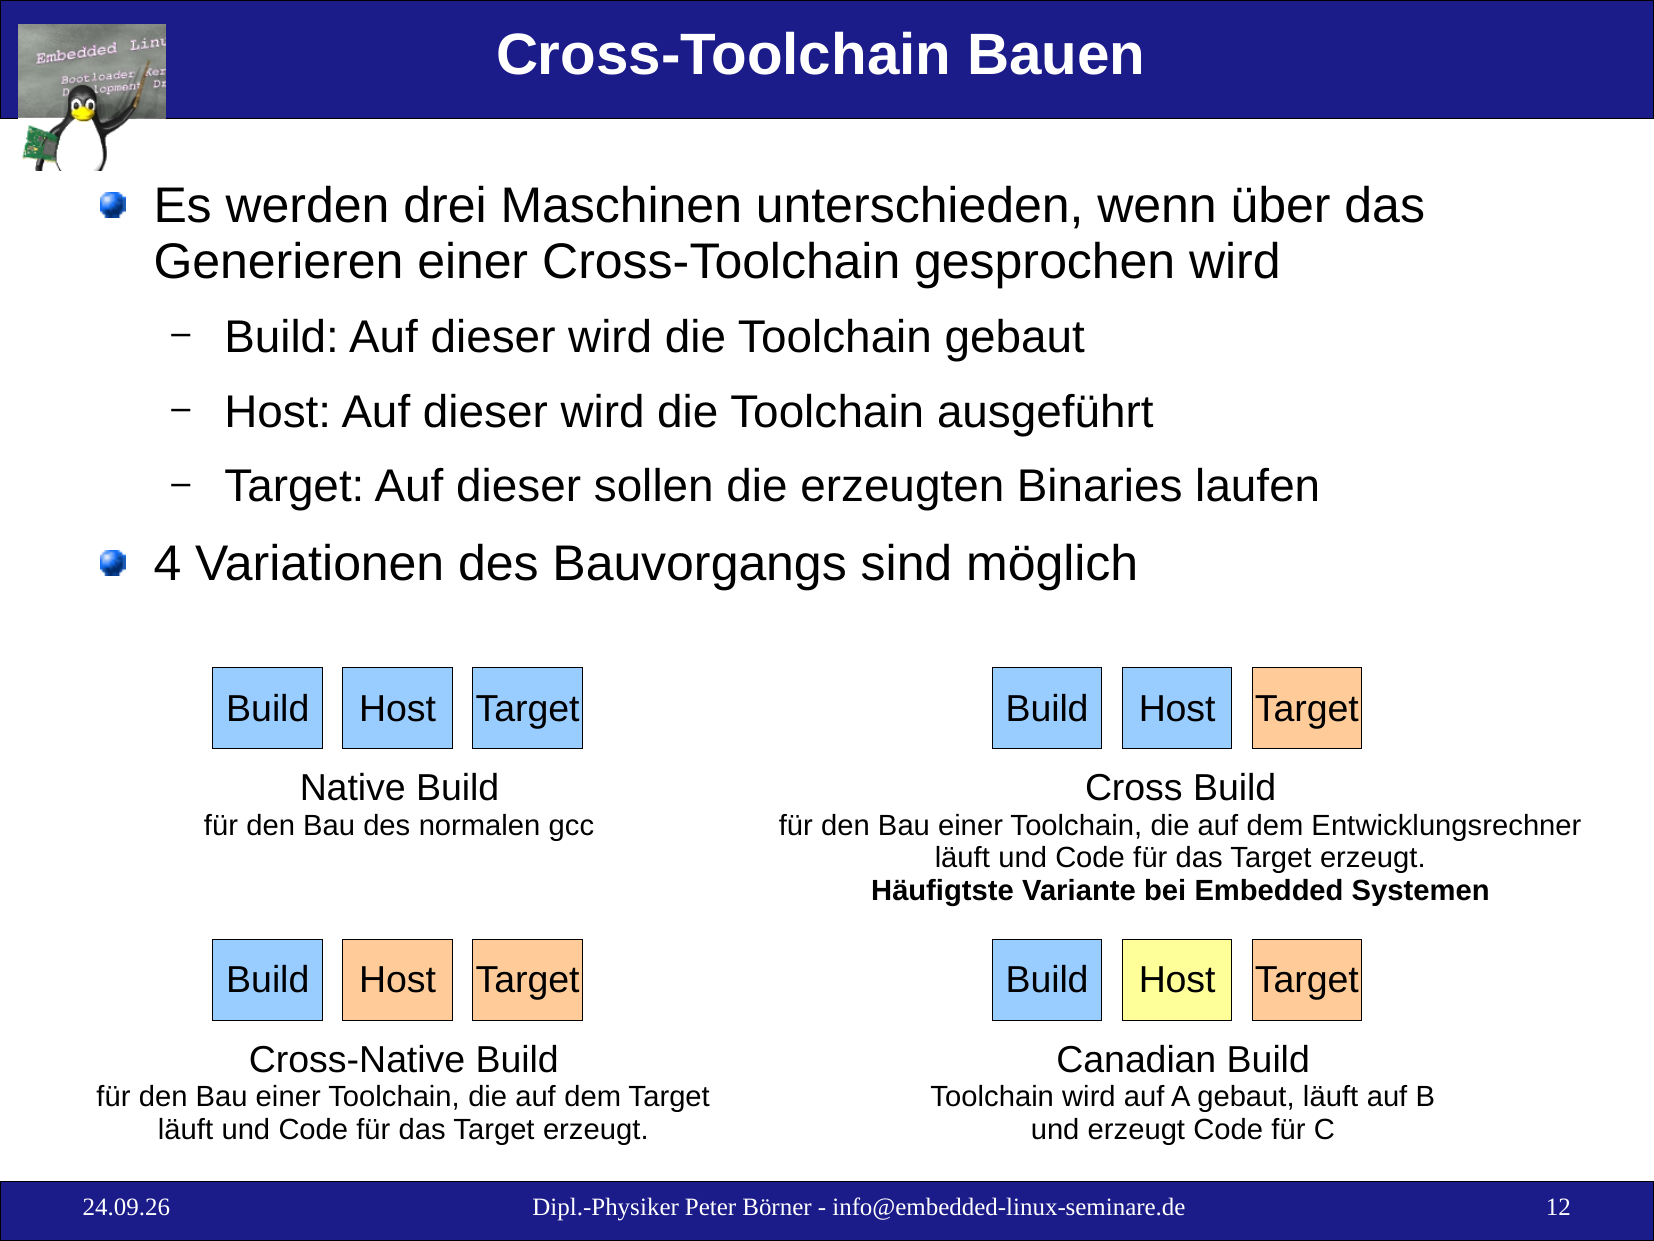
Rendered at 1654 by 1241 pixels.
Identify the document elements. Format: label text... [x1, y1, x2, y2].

title Cross-Toolchain Bauen [76, 21, 1565, 87]
text_box Host [1122, 667, 1232, 749]
text_box Target [472, 667, 583, 749]
text_box Build [992, 667, 1102, 749]
text_box Build [992, 939, 1102, 1021]
picture [18, 24, 166, 171]
text_box Cross Build für den Bau einer Toolchain, die auf dem Entwicklungsrechner läuft und Code für das Target erzeugt. Häufigtste Variante bei Embedded Systemen [760, 759, 1602, 915]
text_box Target [1252, 939, 1362, 1021]
text_box Native Build für den Bau des normalen gcc [187, 759, 612, 849]
text_box Build [212, 667, 323, 749]
text_box Build [212, 939, 323, 1021]
text_box Target [472, 939, 583, 1021]
list Es werden drei Maschinen unterschieden, wenn über das Generieren einer Cross-Toolchain gesprochen wird Build: Auf dieser wird die Toolchain gebaut Host: Auf dieser wird die Toolchain ausgeführt Target: Auf dieser sollen die erzeugten Binaries laufen 4 Variationen des Bauvorgangs sind möglich [82, 177, 1571, 615]
text_box Host [1122, 939, 1232, 1021]
text_box Host [342, 939, 453, 1021]
text_box Cross-Native Build für den Bau einer Toolchain, die auf dem Target läuft und Code für das Target erzeugt. [63, 1030, 744, 1154]
text_box Canadian Build Toolchain wird auf A gebaut, läuft auf B und erzeugt Code für C [913, 1031, 1453, 1154]
text_box Host [342, 667, 453, 749]
text_box Target [1252, 667, 1362, 749]
